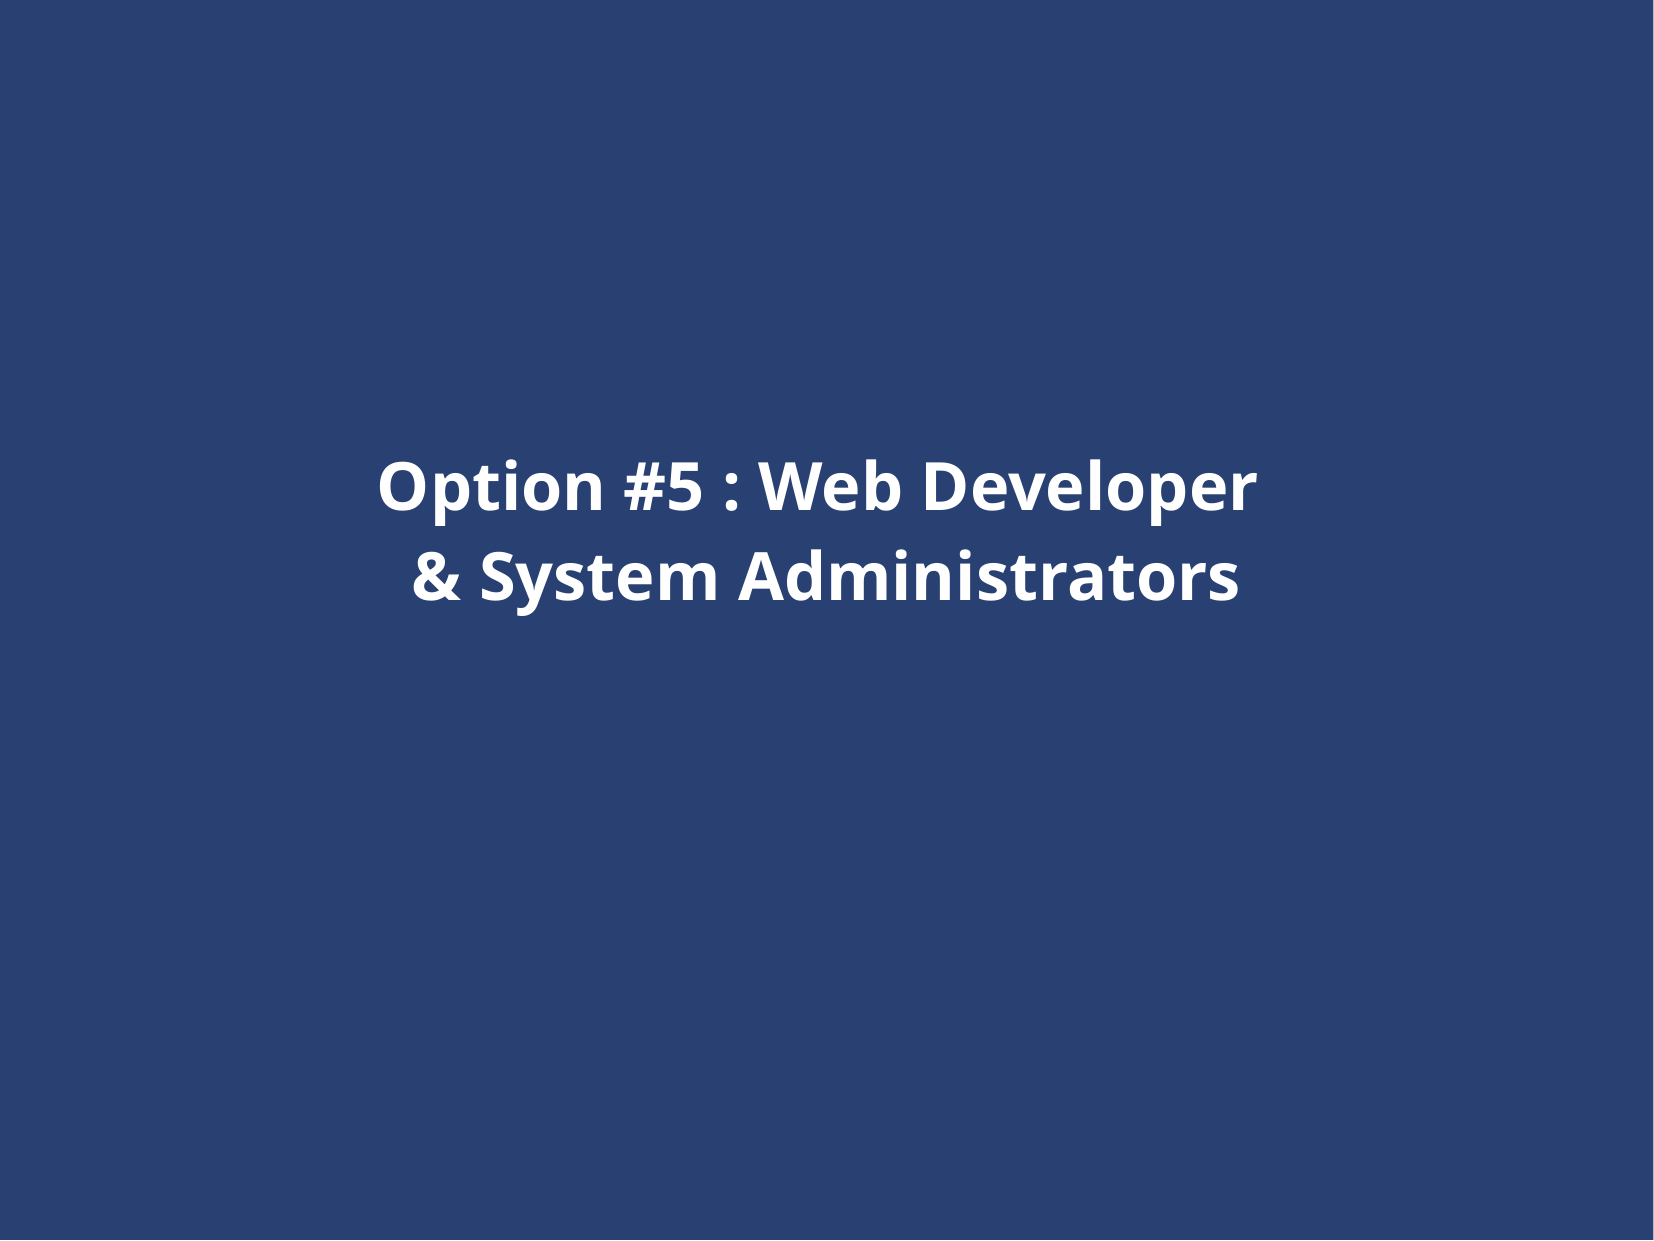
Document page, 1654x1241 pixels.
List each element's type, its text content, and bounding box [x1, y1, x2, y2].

subtitle Option #5 : Web Developer & System Administrators [82, 49, 1571, 1109]
